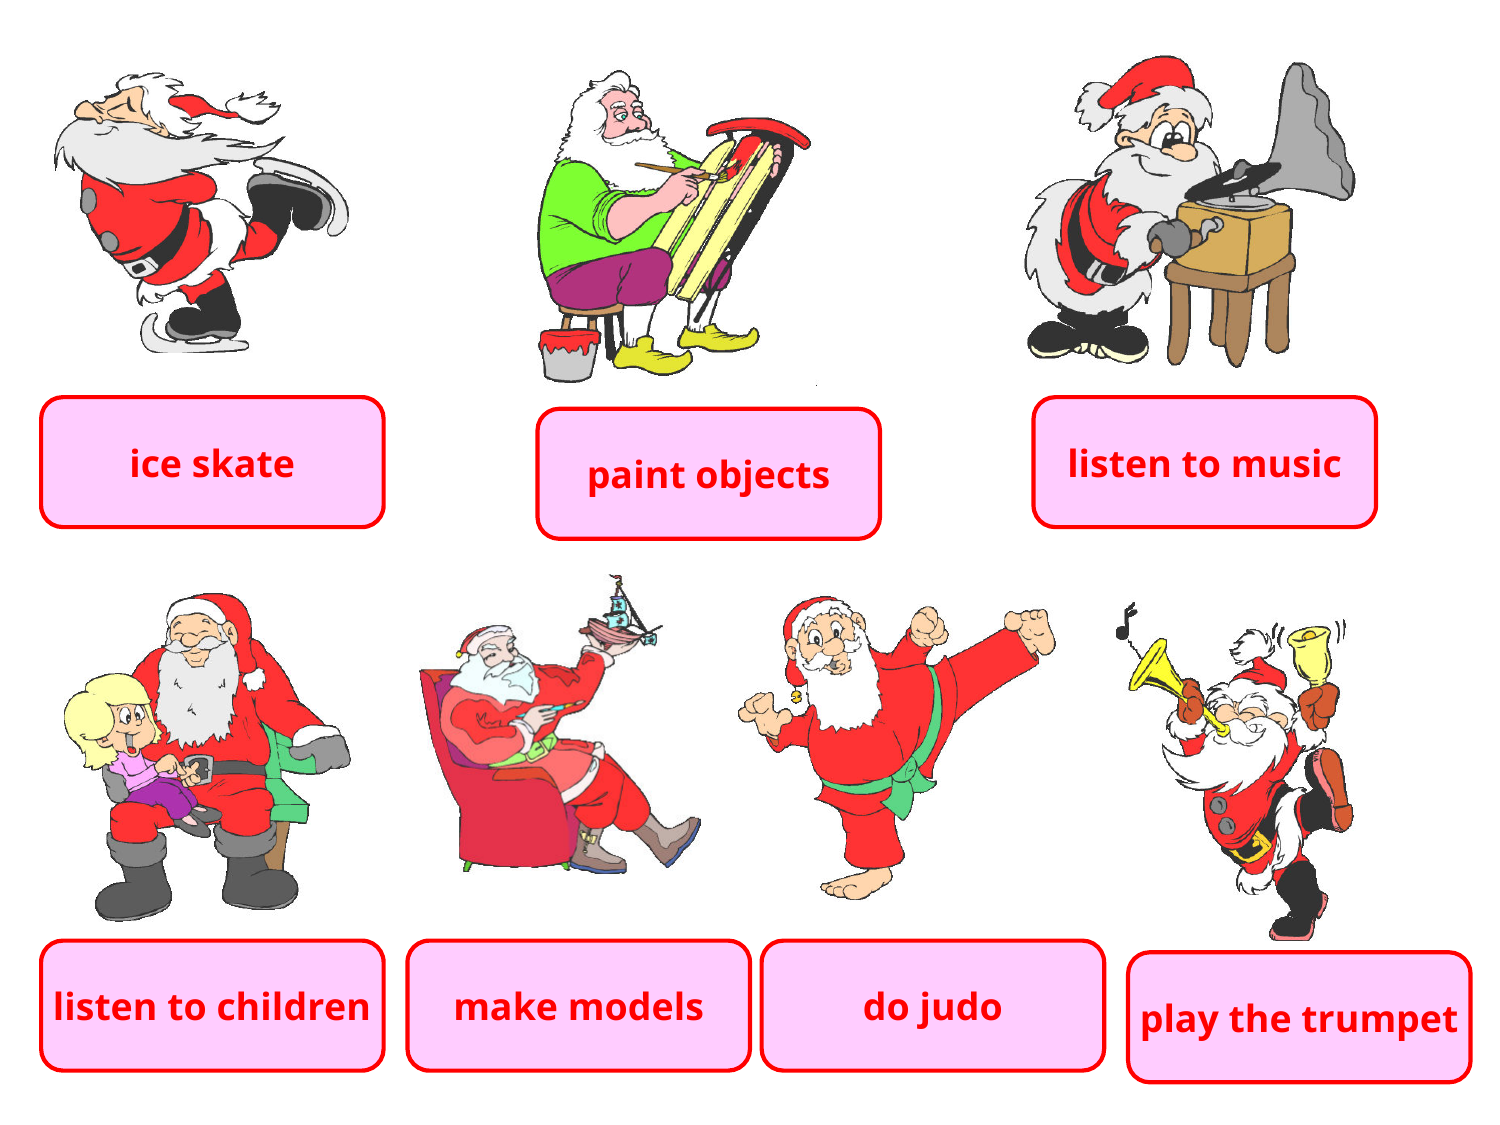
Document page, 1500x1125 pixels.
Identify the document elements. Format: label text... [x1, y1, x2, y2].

text_box paint objects [537, 408, 880, 539]
picture [1116, 597, 1356, 941]
text_box listen to children [41, 940, 384, 1071]
picture [1021, 42, 1362, 369]
text_box listen to music [1033, 397, 1377, 528]
picture [419, 574, 701, 875]
picture [537, 66, 819, 386]
text_box make models [407, 940, 751, 1071]
picture [53, 66, 361, 353]
text_box do judo [761, 940, 1105, 1071]
picture [738, 586, 1065, 902]
text_box ice skate [41, 397, 384, 528]
text_box play the trumpet [1128, 952, 1471, 1083]
picture [64, 586, 362, 929]
